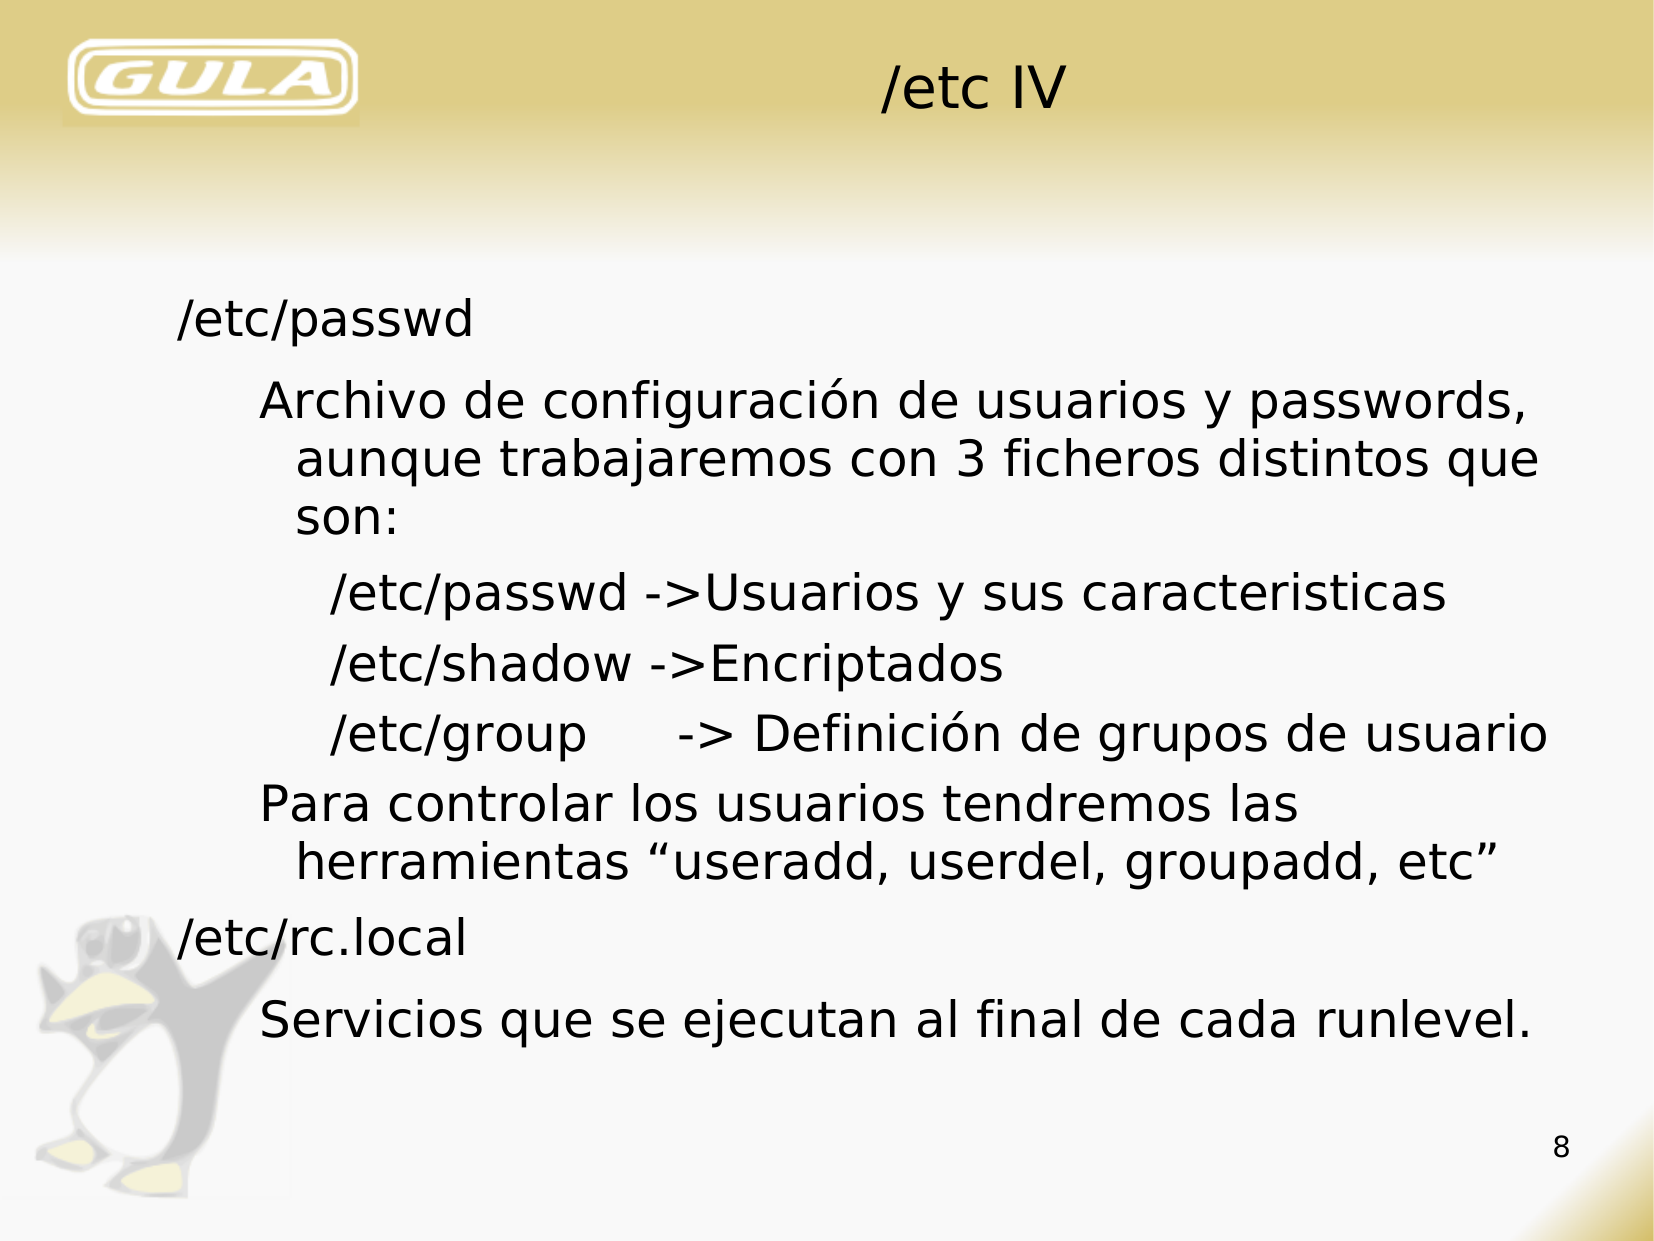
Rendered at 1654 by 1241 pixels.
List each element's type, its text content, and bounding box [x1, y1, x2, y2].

title /etc IV [383, 22, 1565, 154]
picture [0, 0, 1654, 1241]
list /etc/passwd Archivo de configuración de usuarios y passwords, aunque trabajaremos con 3 ficheros distintos que son: /etc/passwd ->Usuarios y sus caracteristicas /etc/shadow ->Encriptados /etc/group -> Definición de grupos de usuario Para controlar los usuarios tendremos las herramientas “useradd, userdel, groupadd, etc” /etc/rc.local Servicios que se ejecutan al final de cada runlevel. [82, 290, 1571, 1094]
